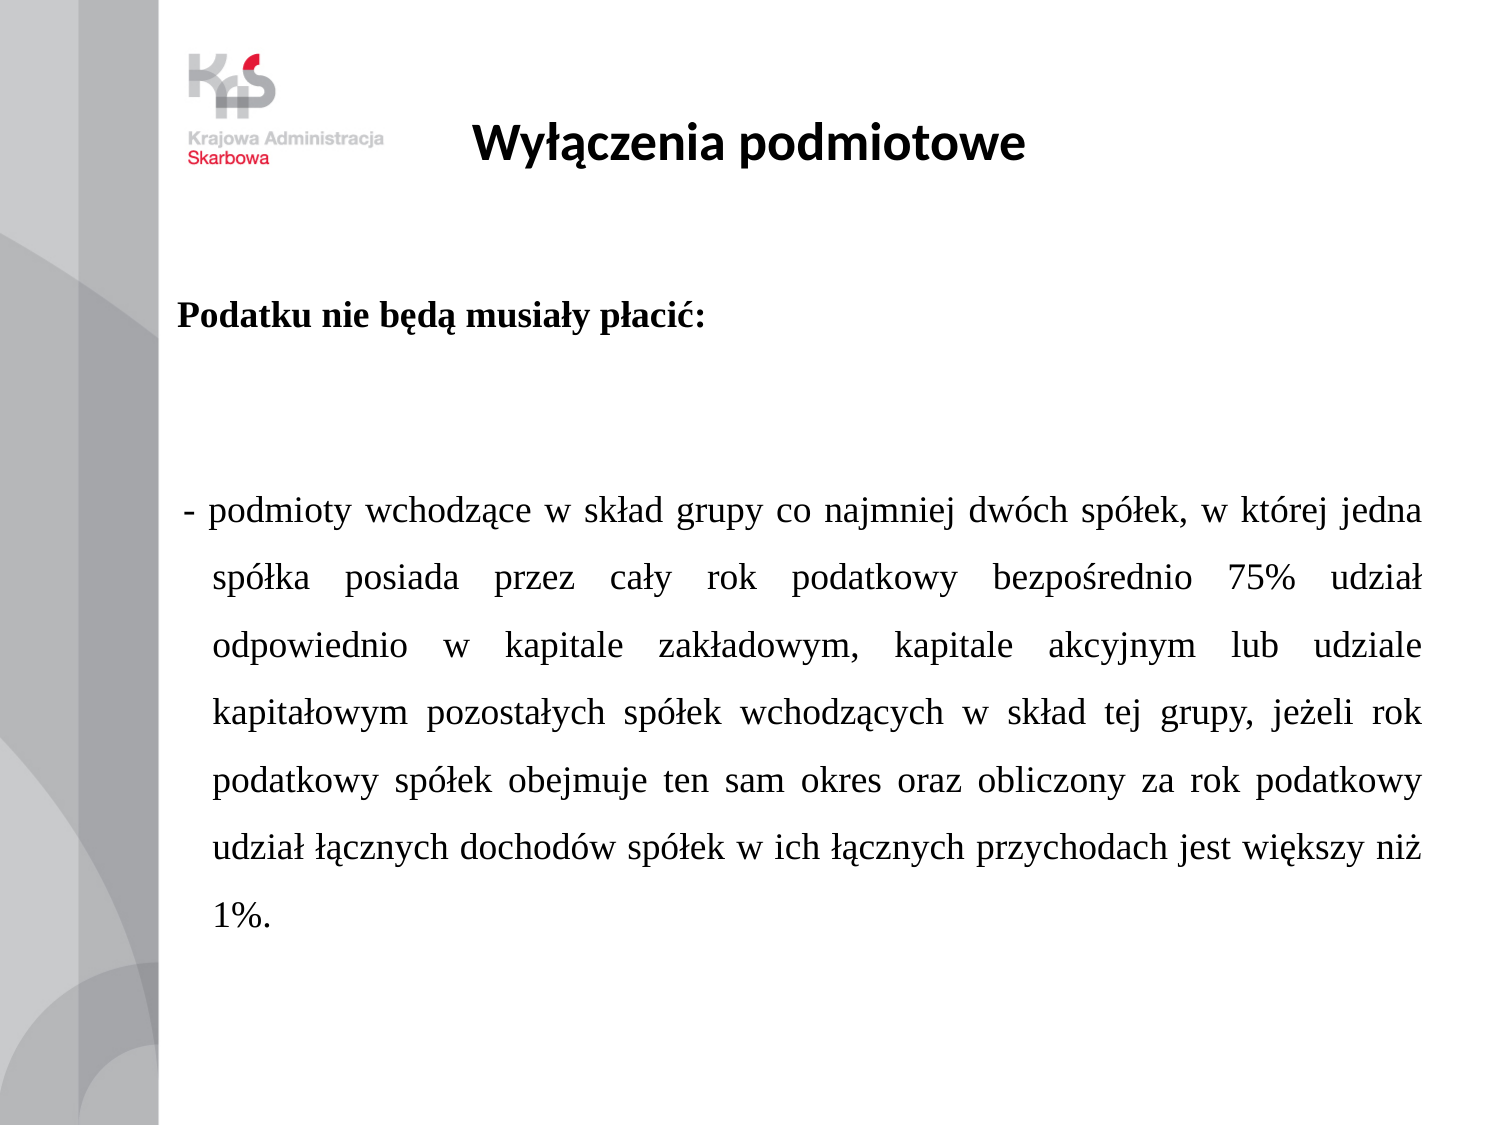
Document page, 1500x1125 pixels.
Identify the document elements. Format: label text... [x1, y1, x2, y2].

title Wyłączenia podmiotowe [75, 44, 1424, 232]
picture [0, 0, 1500, 1125]
list Podatku nie będą musiały płacić: - podmioty wchodzące w skład grupy co najmniej dwóch spółek, w której jedna spółka posiada przez cały rok podatkowy bezpośrednio 75% udział odpowiednio w kapitale zakładowym, kapitale akcyjnym lub udziale kapitałowym pozostałych spółek wchodzących w skład tej grupy, jeżeli rok podatkowy spółek obejmuje ten sam okres oraz obliczony za rok podatkowy udział łącznych dochodów spółek w ich łącznych przychodach jest większy niż 1%. [177, 263, 1424, 1005]
